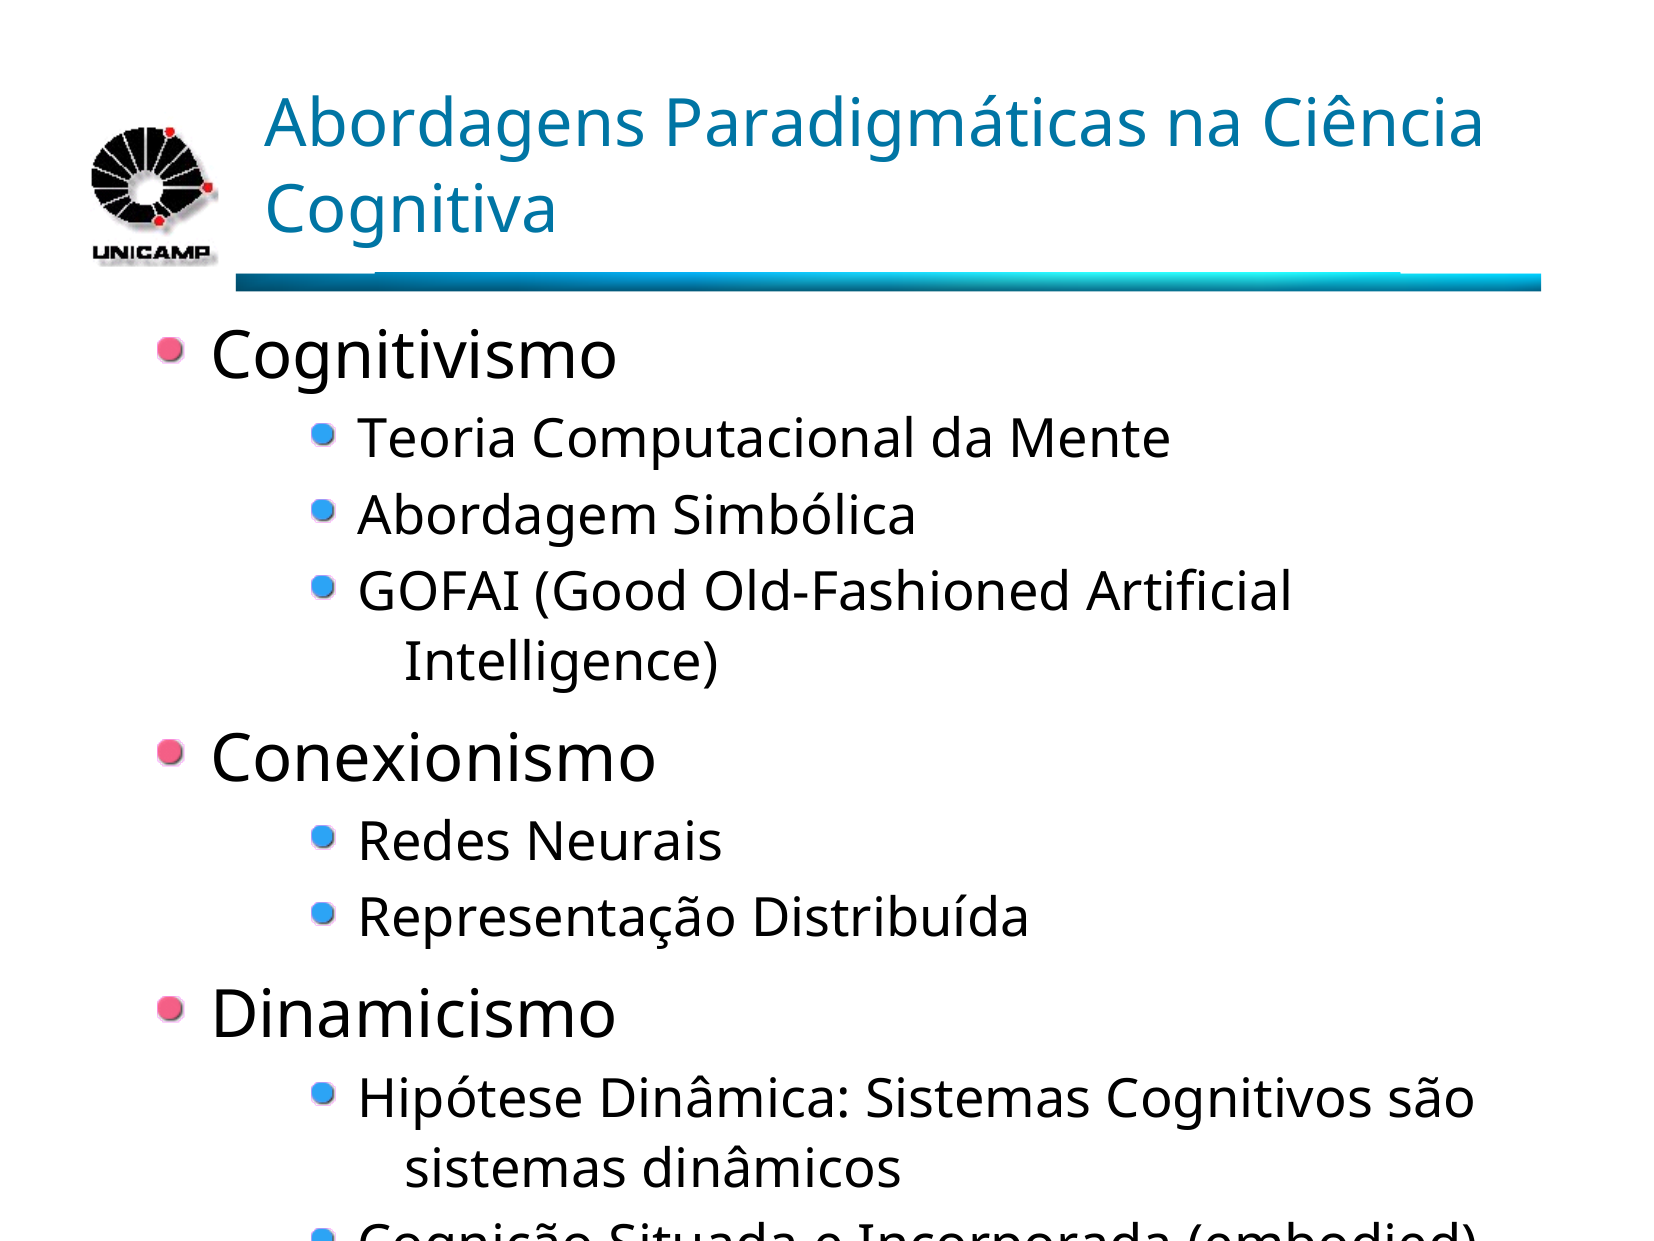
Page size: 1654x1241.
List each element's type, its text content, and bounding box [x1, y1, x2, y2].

title Abordagens Paradigmáticas na Ciência Cognitiva [264, 42, 1534, 250]
list [845, 309, 1535, 1182]
list Cognitivismo Teoria Computacional da Mente Abordagem Simbólica GOFAI (Good Old-Fashioned Artificial Intelligence) Conexionismo Redes Neurais Representação Distribuída Dinamicismo Hipótese Dinâmica: Sistemas Cognitivos são sistemas dinâmicos Cognição Situada e Incorporada (embodied) [121, 309, 845, 1182]
picture [310, 1227, 337, 1241]
picture [125, 272, 1654, 295]
